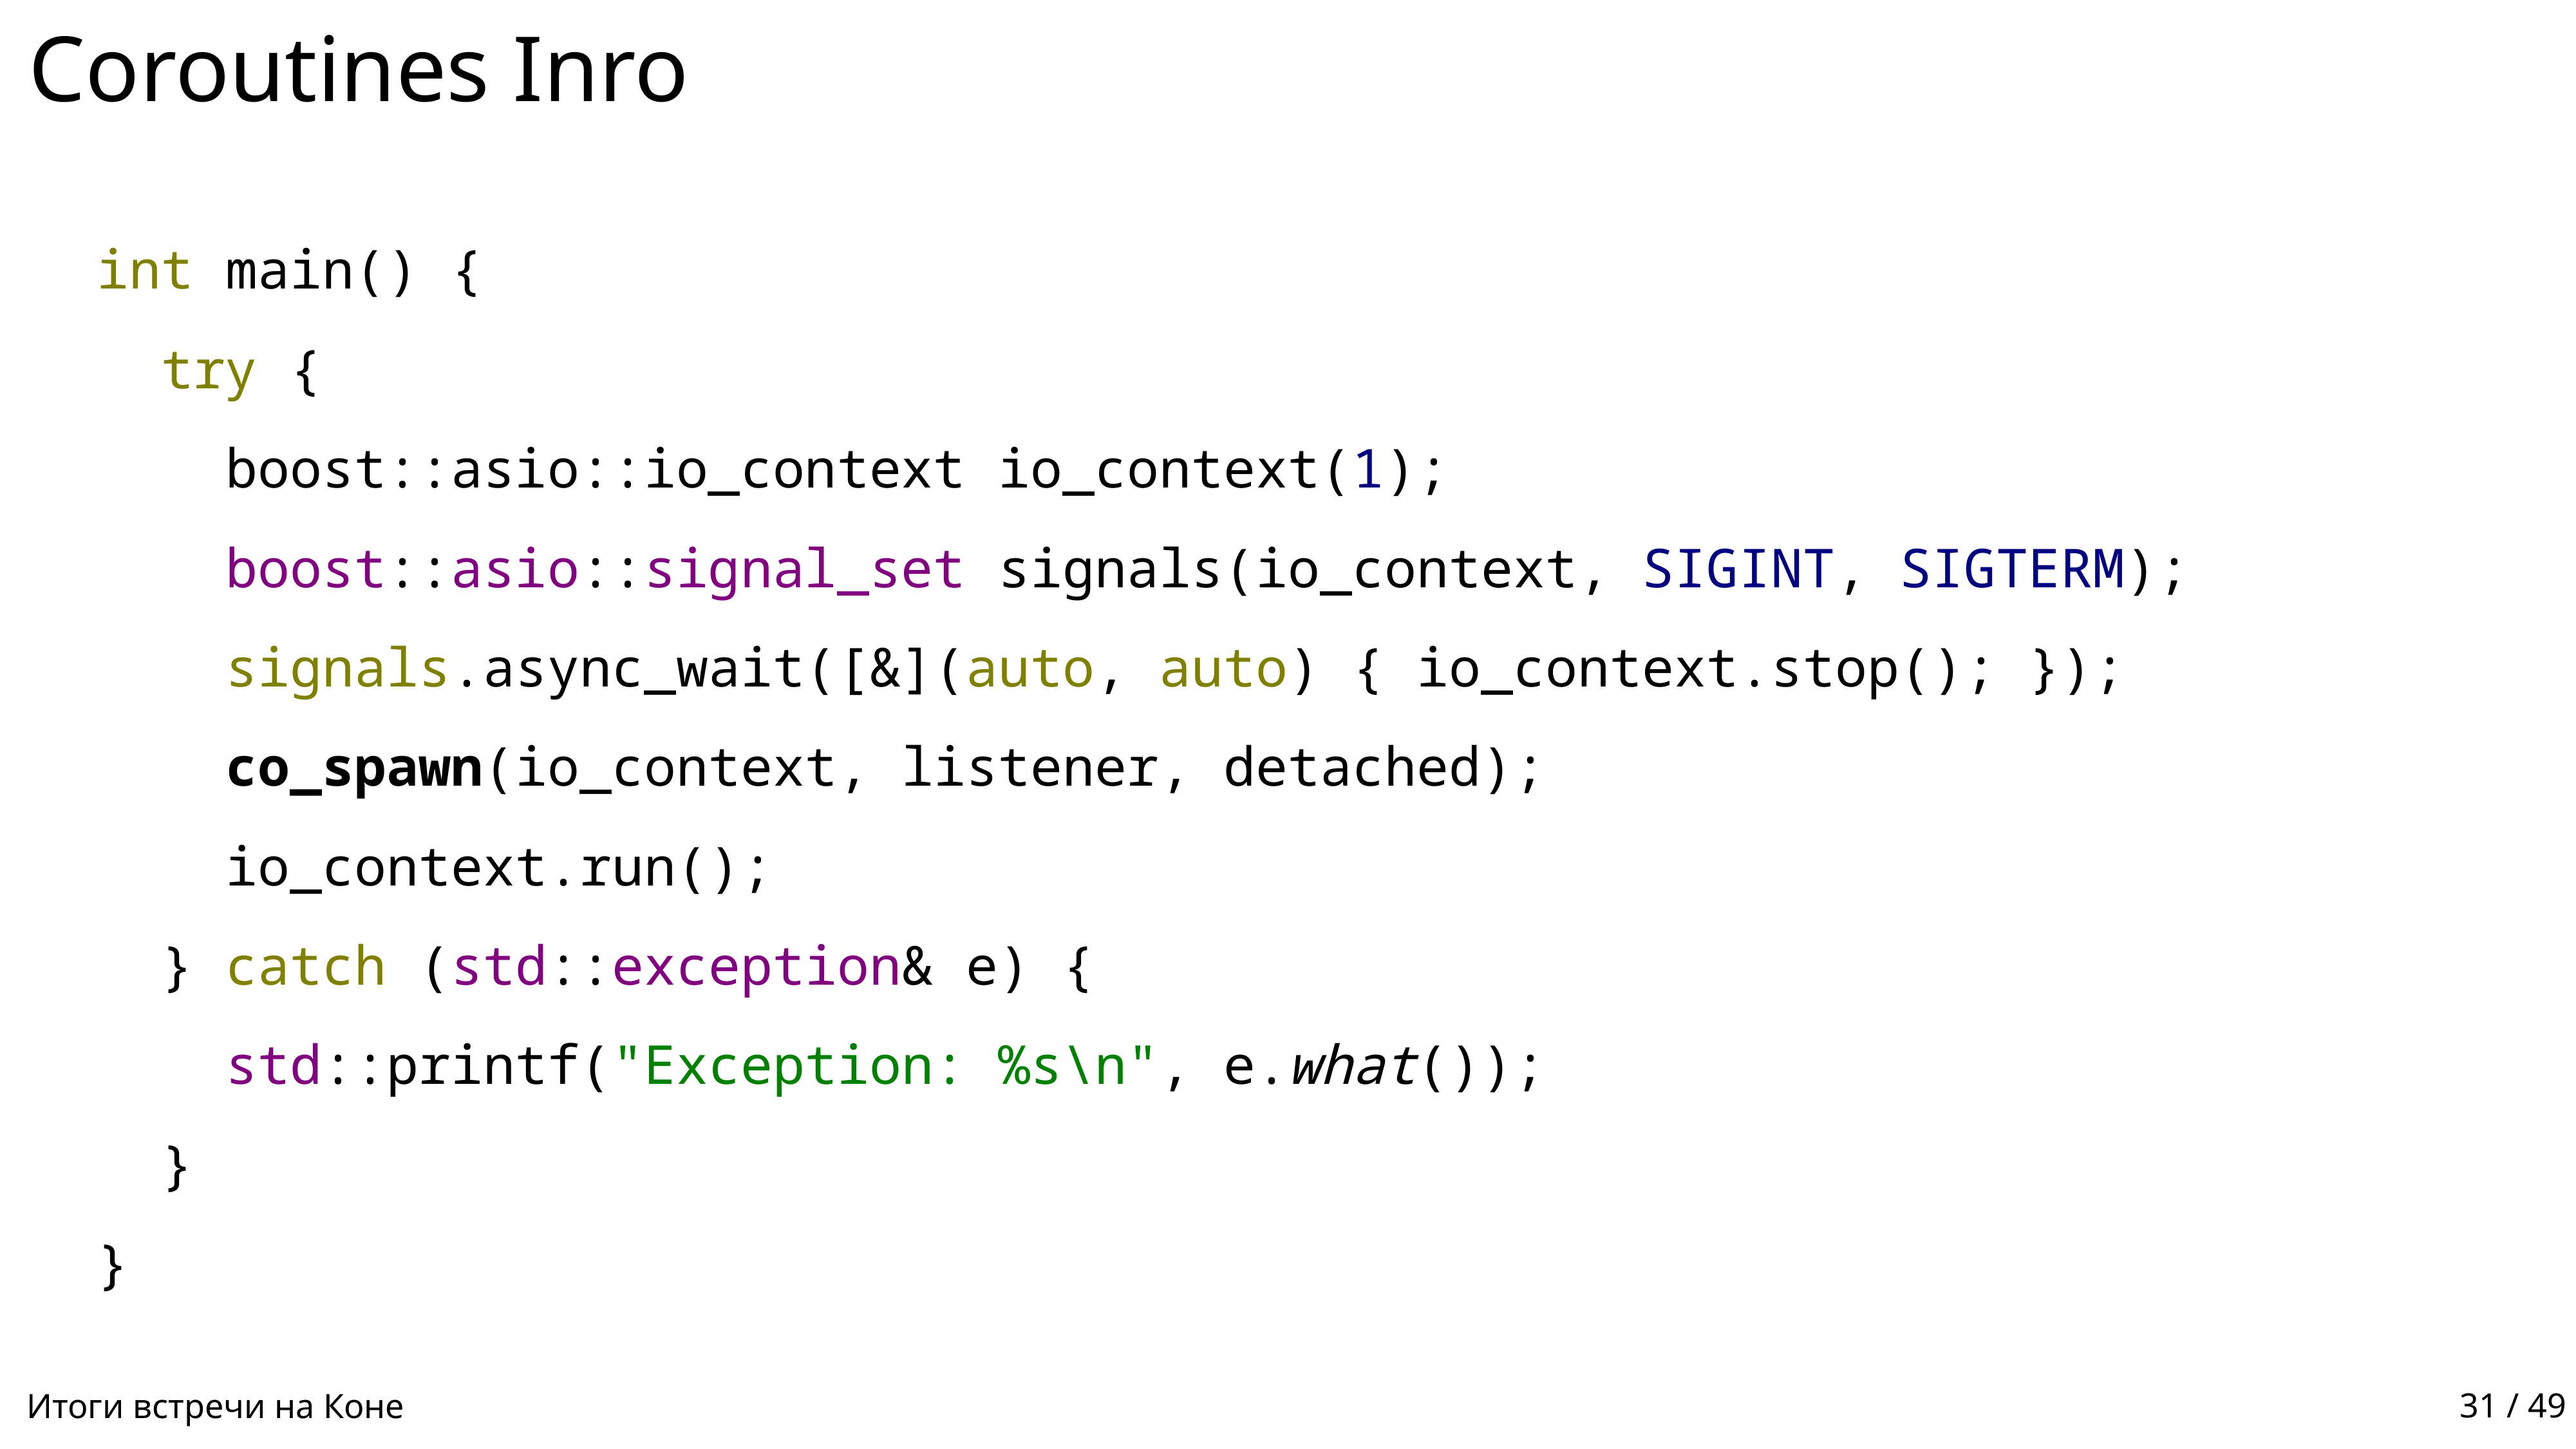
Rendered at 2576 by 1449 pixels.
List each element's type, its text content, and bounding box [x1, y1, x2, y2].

title Coroutines Inro [19, 19, 2550, 155]
list Итоги встречи на Коне [17, 1376, 1114, 1431]
list int main() { try { boost::asio::io_context io_context(1); boost::asio::signal_set signals(io_context, SIGINT, SIGTERM); signals.async_wait([&](auto, auto) { io_context.stop(); }); co_spawn(io_context, listener, detached); io_context.run(); } catch (std::exception& e) { std::printf("Exception: %s\n", e.what()); } } [87, 214, 2550, 1382]
list <number> / 49 [1479, 1376, 2576, 1431]
